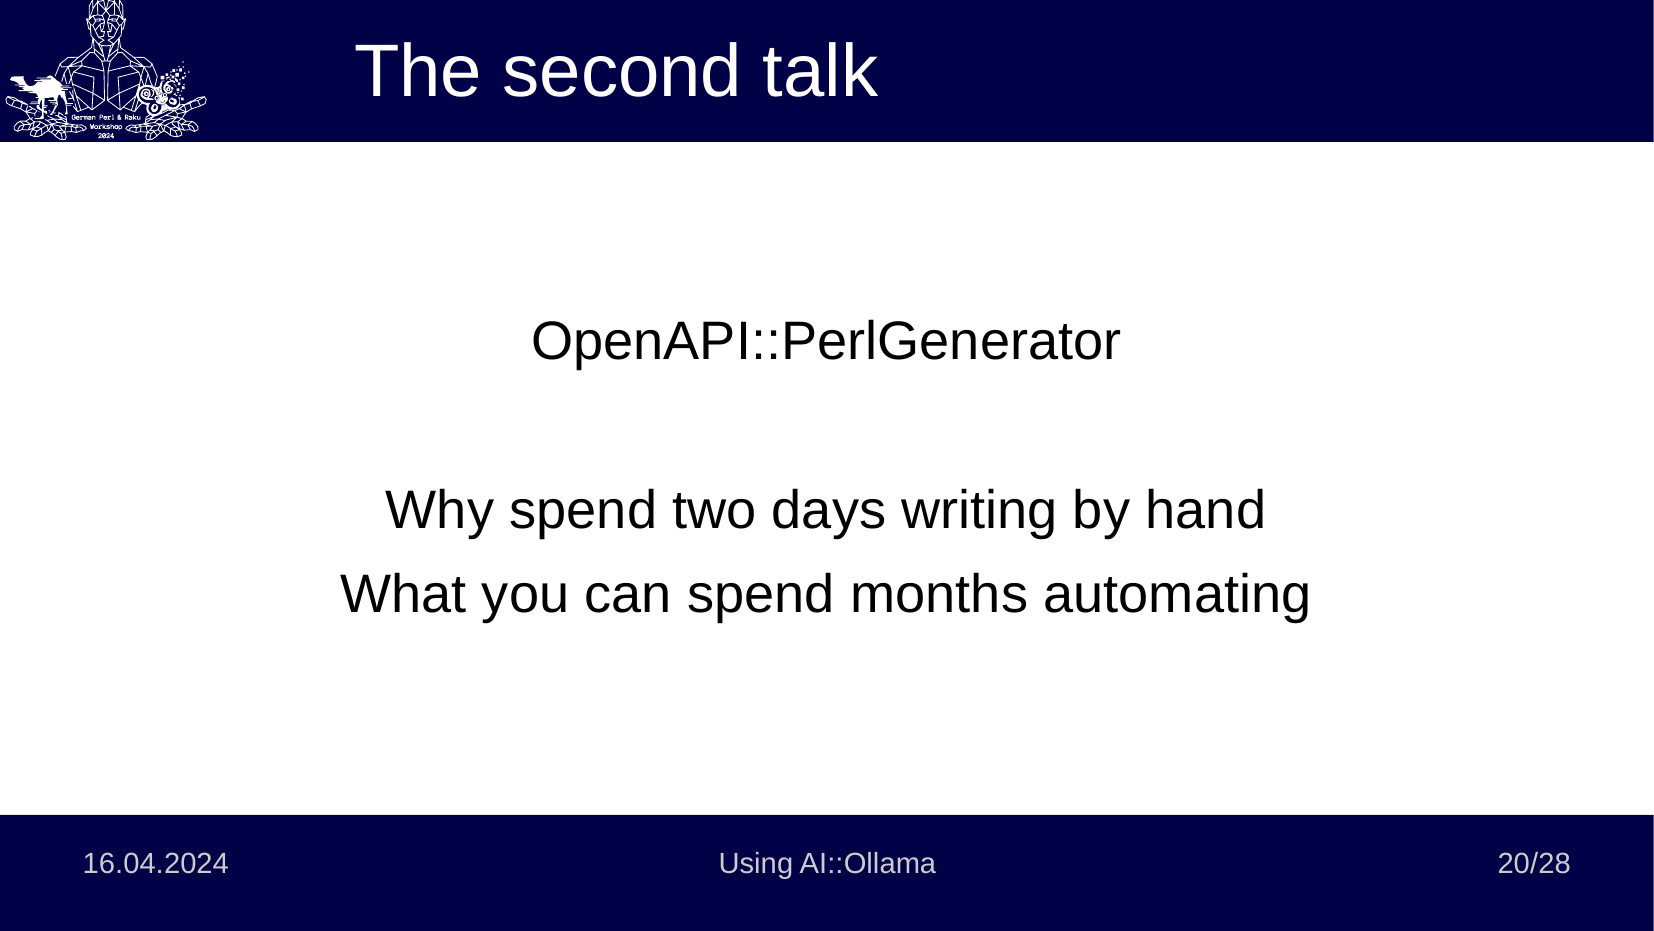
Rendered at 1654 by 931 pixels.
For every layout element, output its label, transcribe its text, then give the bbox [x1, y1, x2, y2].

list OpenAPI::PerlGenerator Why spend two days writing by hand What you can spend months automating [82, 141, 1571, 815]
title The second talk [354, 5, 1654, 136]
